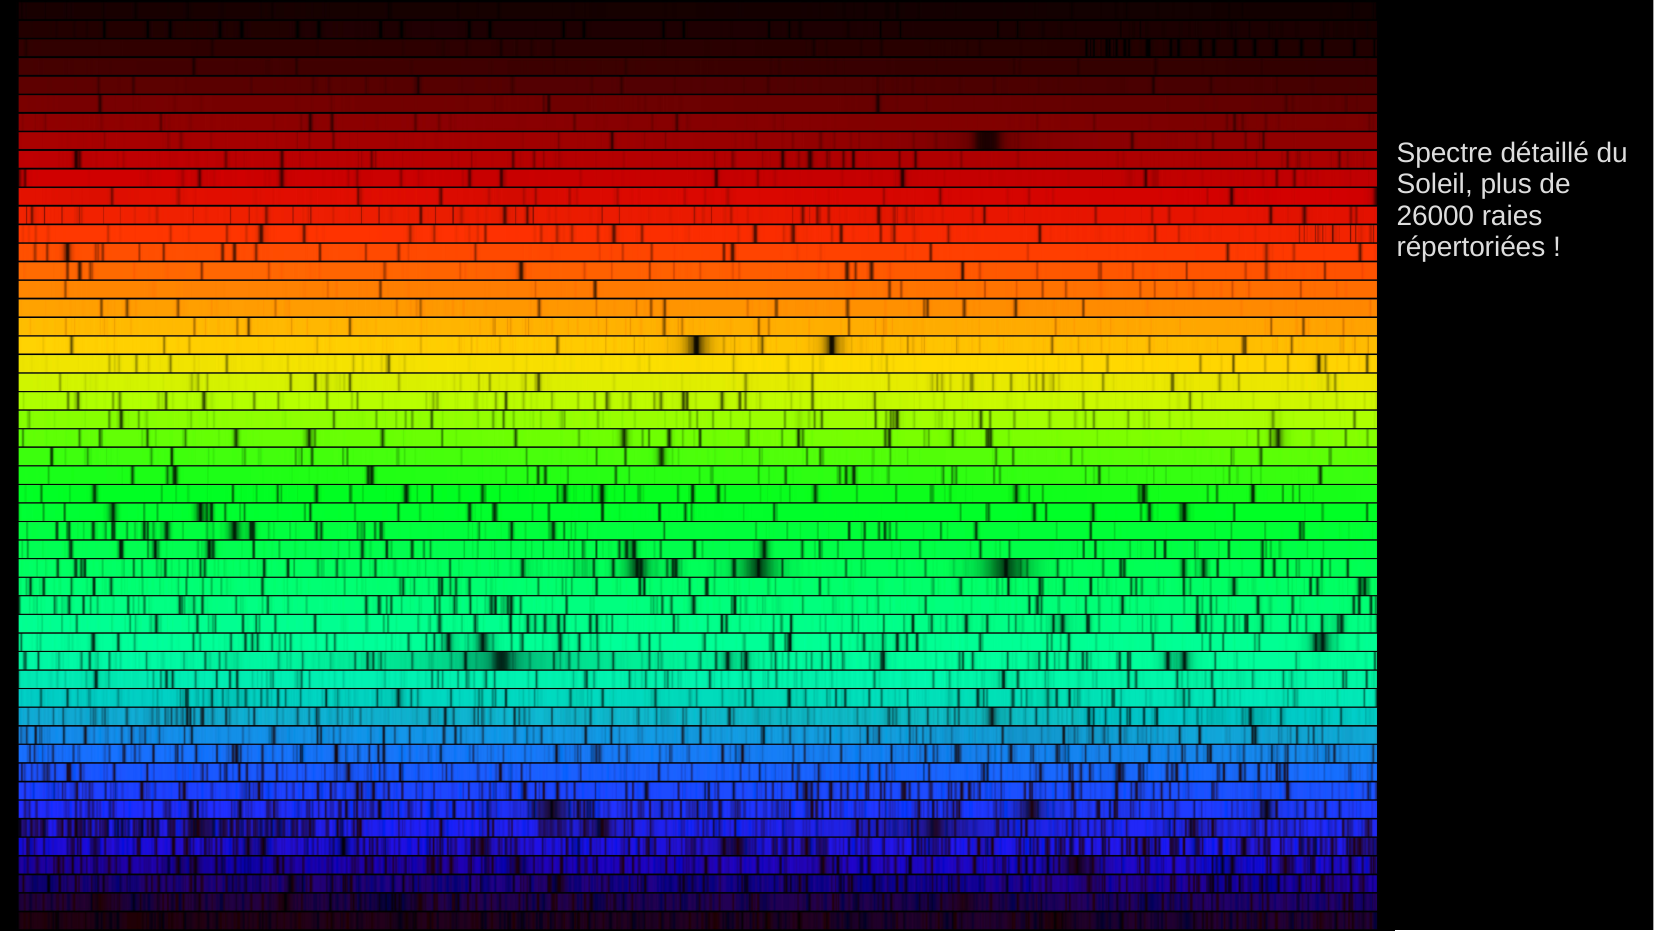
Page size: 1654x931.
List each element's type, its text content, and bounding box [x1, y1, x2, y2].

text_box Spectre détaillé du Soleil, plus de 26000 raies répertoriées ! [1381, 129, 1654, 284]
picture [0, 0, 1395, 931]
